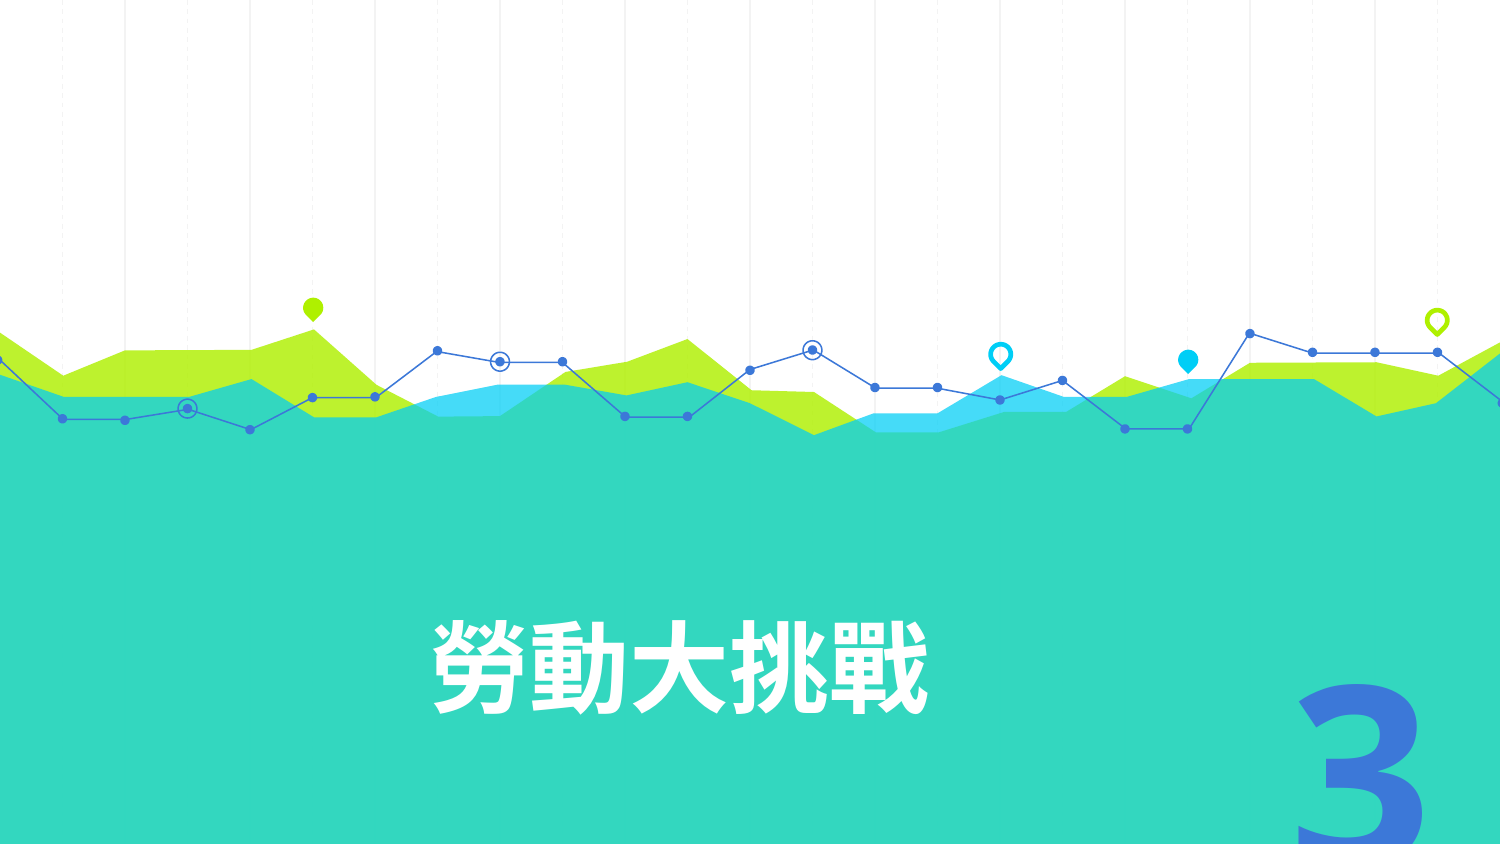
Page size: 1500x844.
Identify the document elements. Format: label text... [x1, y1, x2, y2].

title 勞動大挑戰 [414, 550, 1270, 741]
text_box 3 [1216, 600, 1500, 799]
